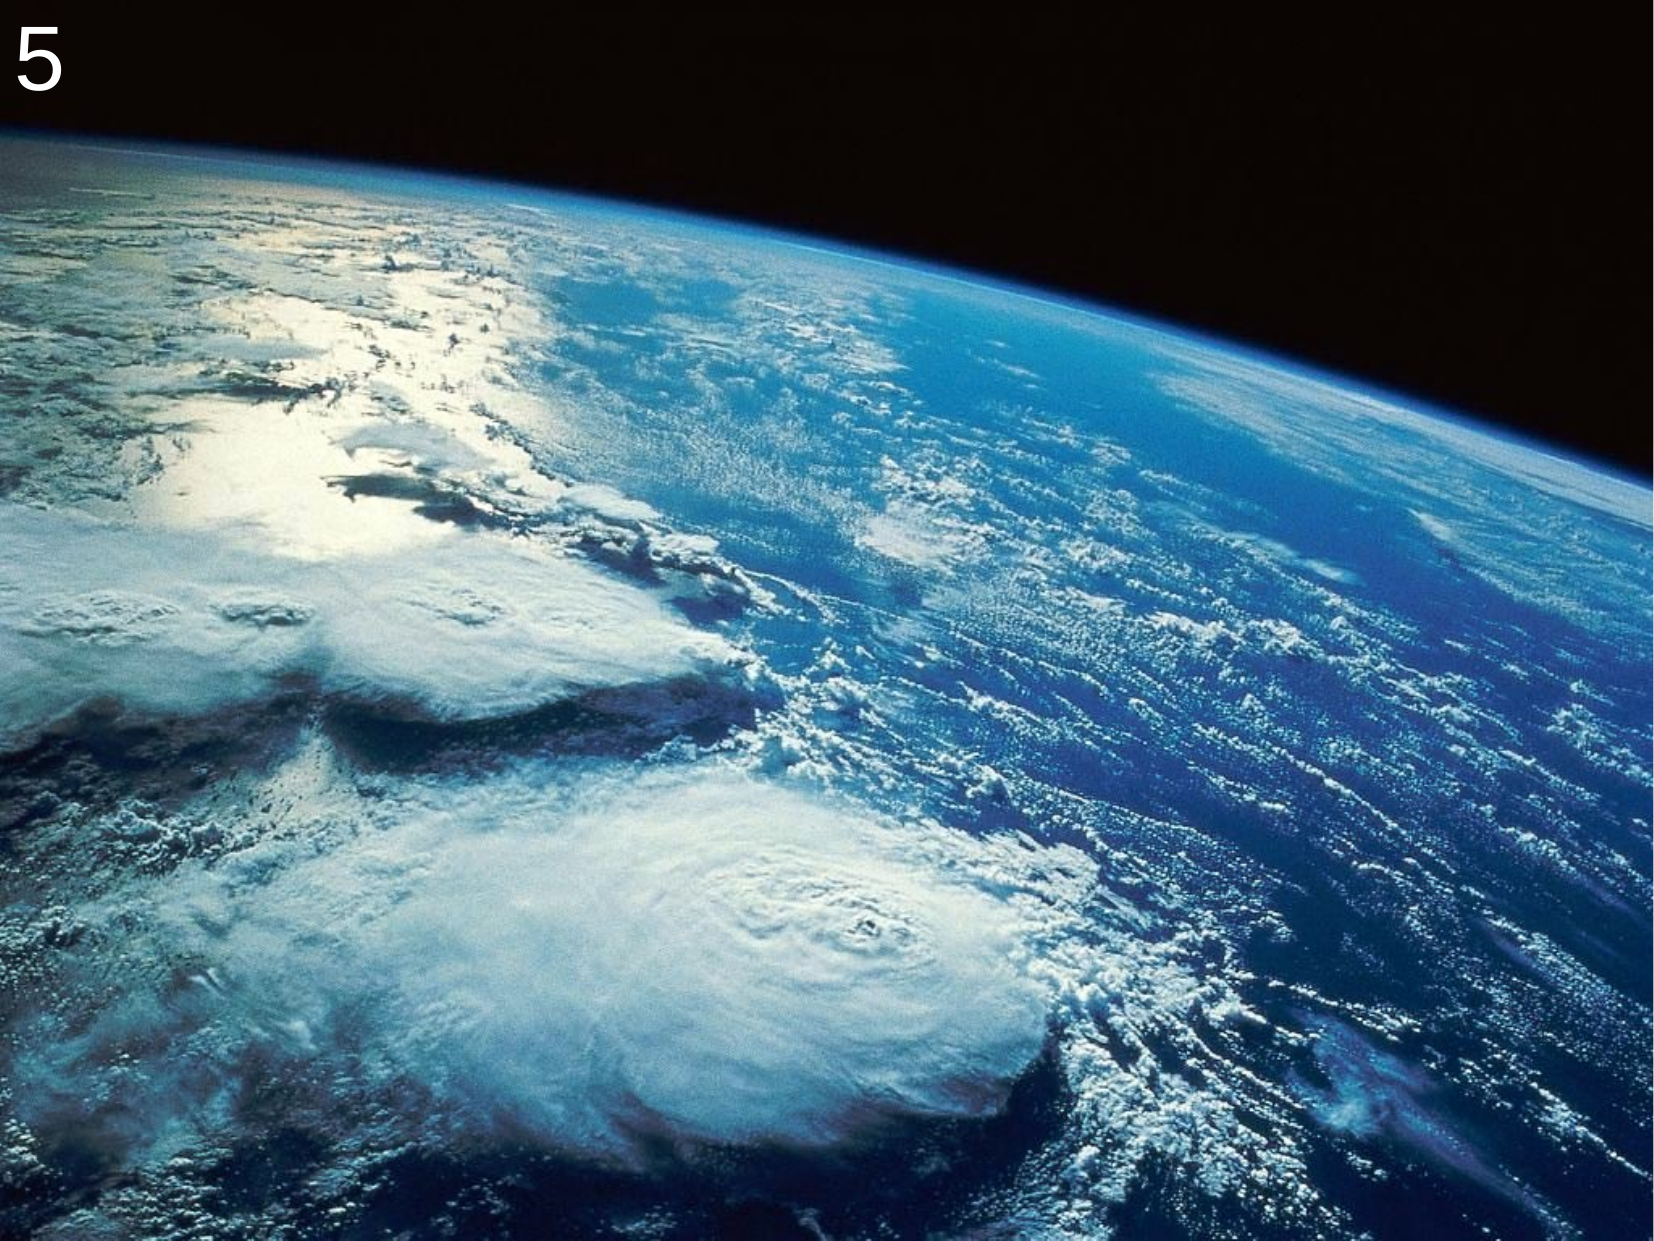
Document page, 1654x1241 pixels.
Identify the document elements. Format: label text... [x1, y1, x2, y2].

text_box [0, 147, 1654, 1241]
text_box 5 [0, 0, 1654, 147]
